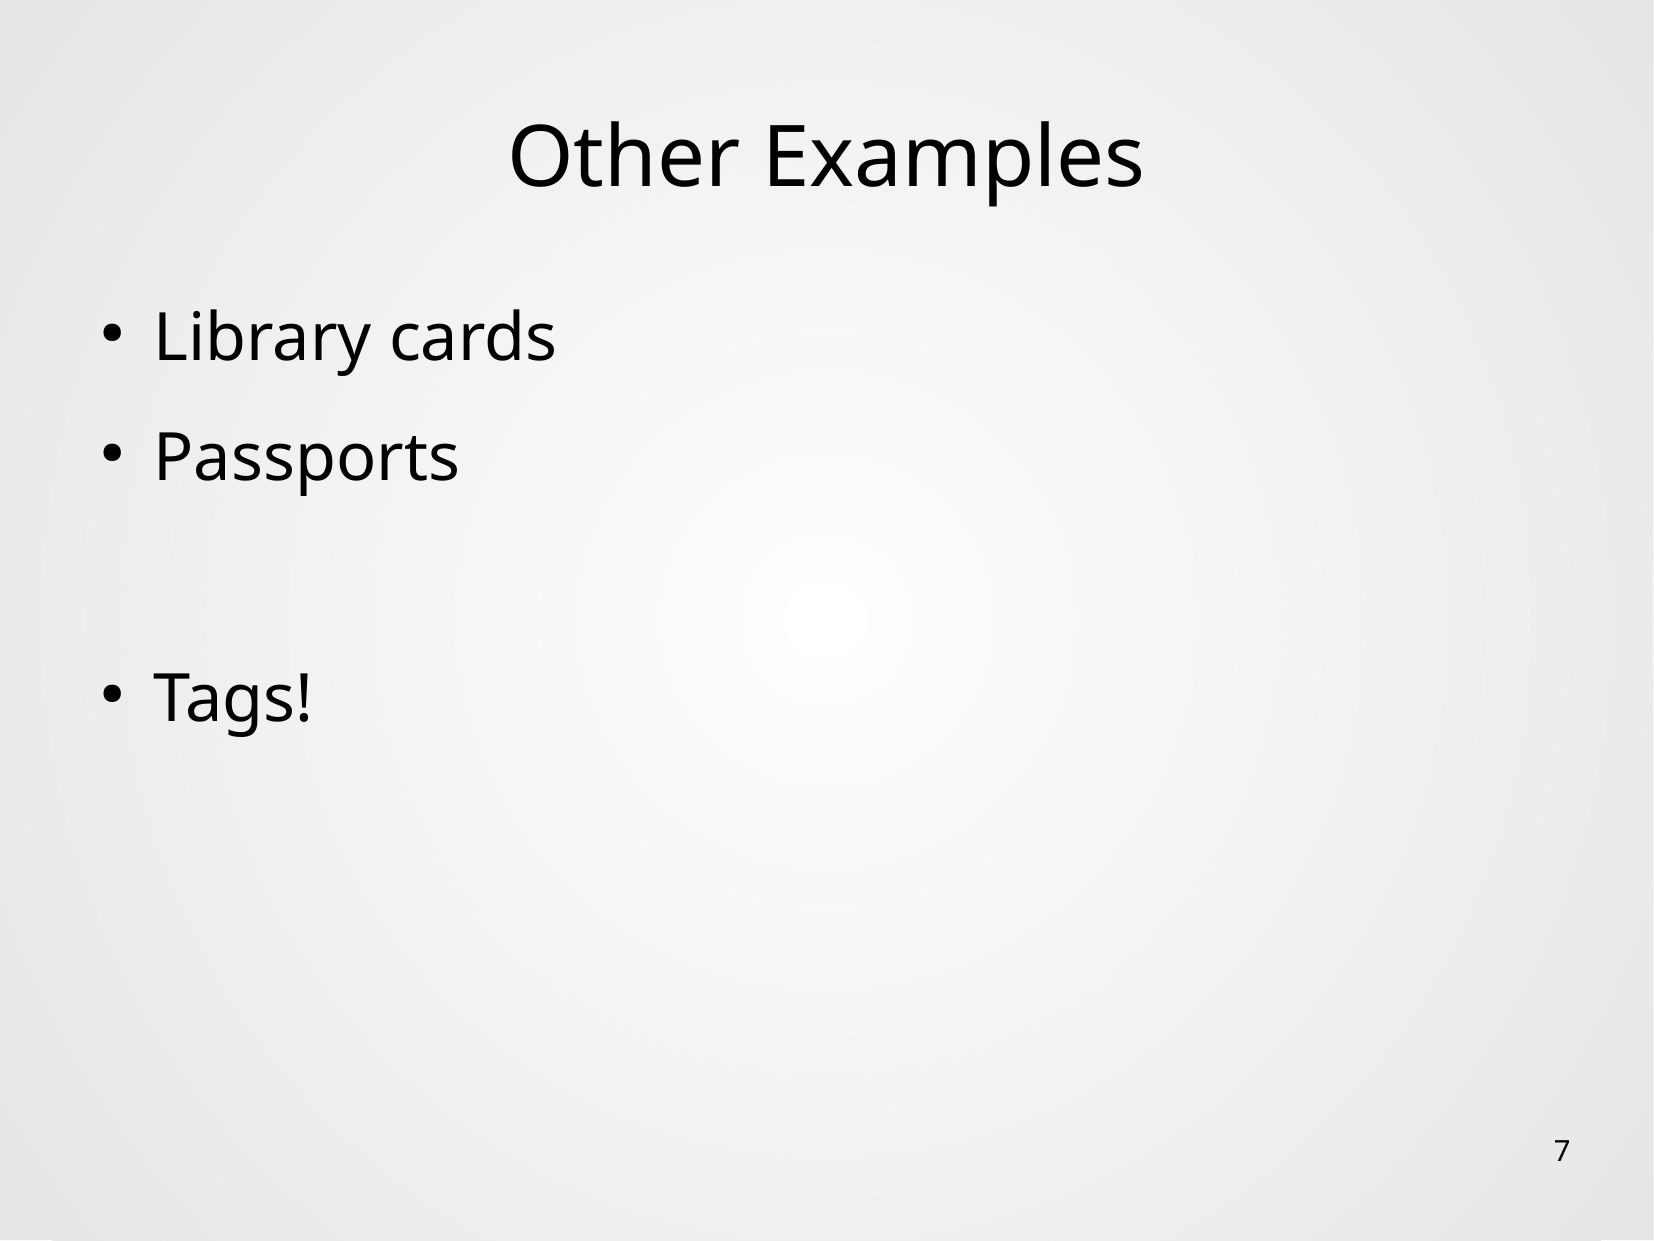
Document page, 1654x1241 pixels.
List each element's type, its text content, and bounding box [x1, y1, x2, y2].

title Other Examples [82, 49, 1571, 257]
list Library cards Passports Tags! [82, 289, 1571, 1010]
